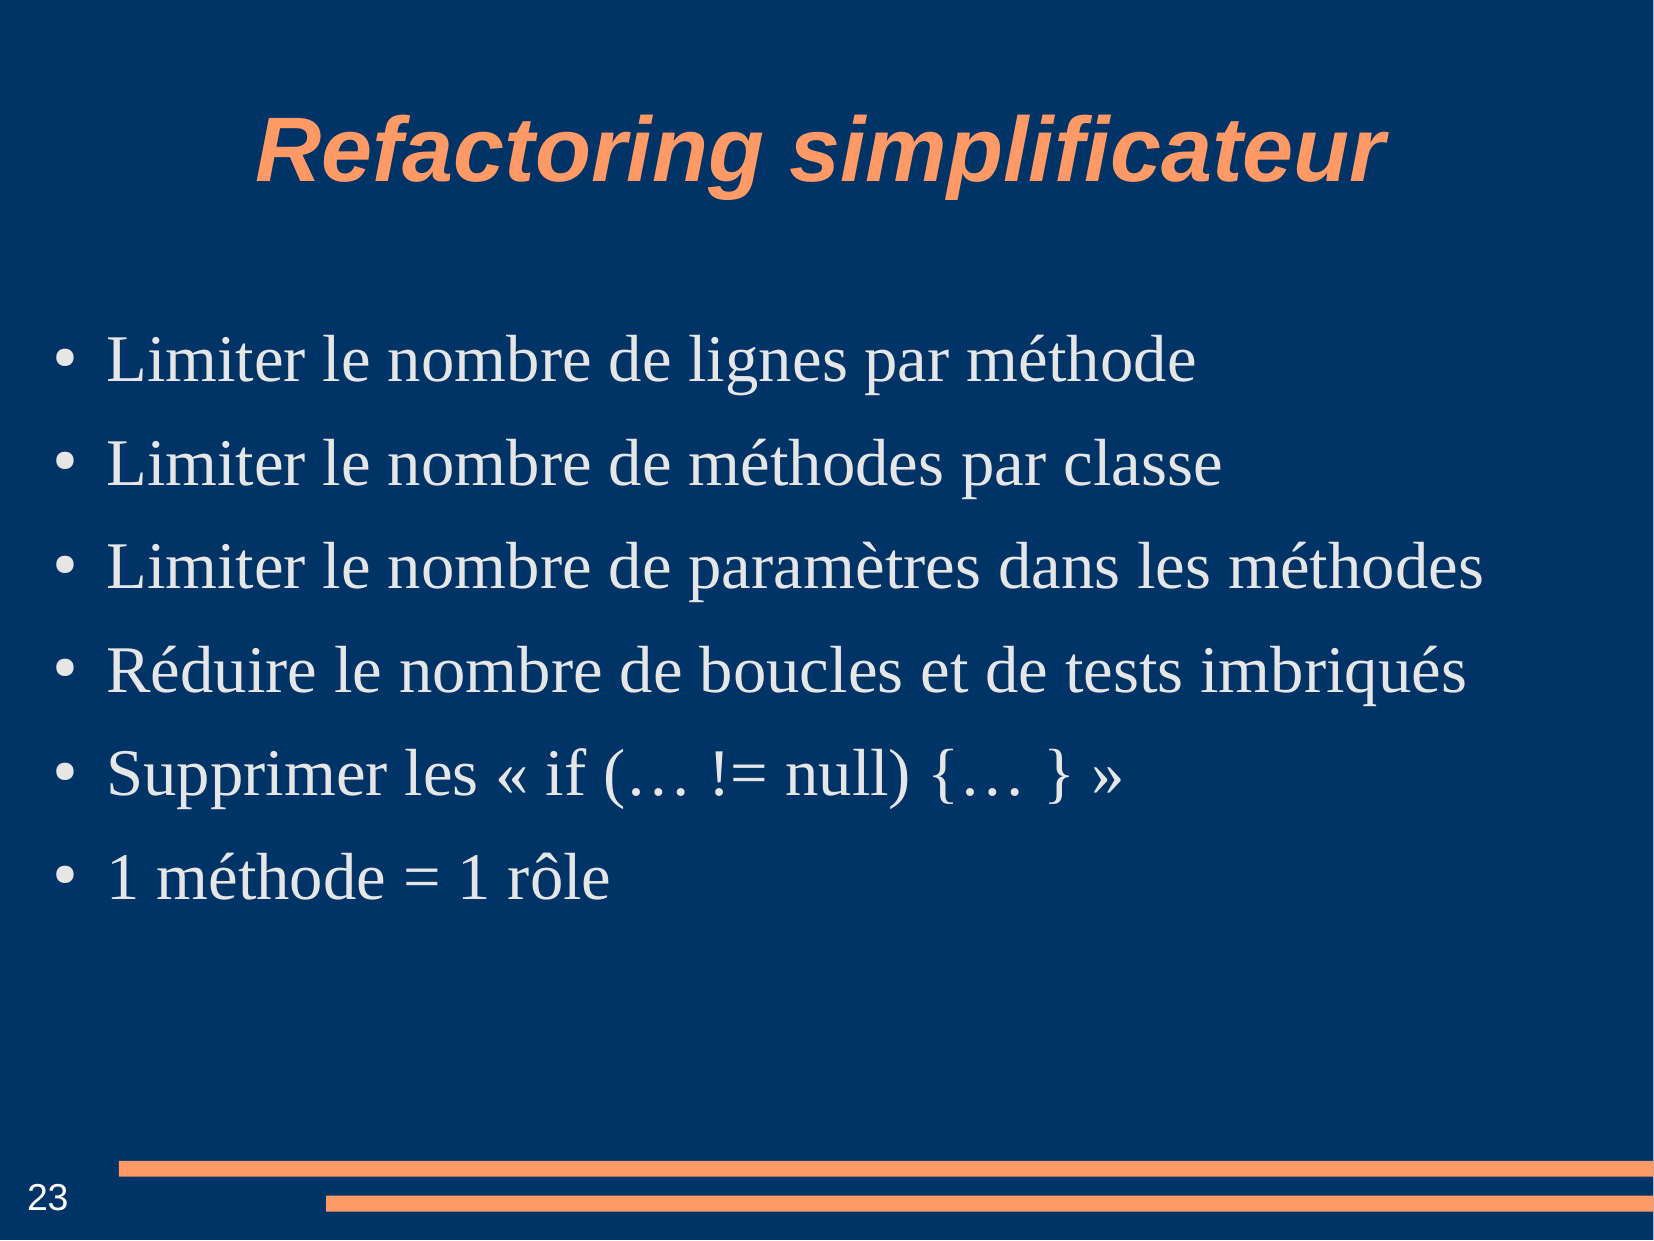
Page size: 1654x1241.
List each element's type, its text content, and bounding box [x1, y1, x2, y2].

list Limiter le nombre de lignes par méthode Limiter le nombre de méthodes par classe Limiter le nombre de paramètres dans les méthodes Réduire le nombre de boucles et de tests imbriqués Supprimer les « if (… != null) {… } » 1 méthode = 1 rôle [35, 322, 1607, 1099]
title Refactoring simplificateur [35, 46, 1607, 254]
